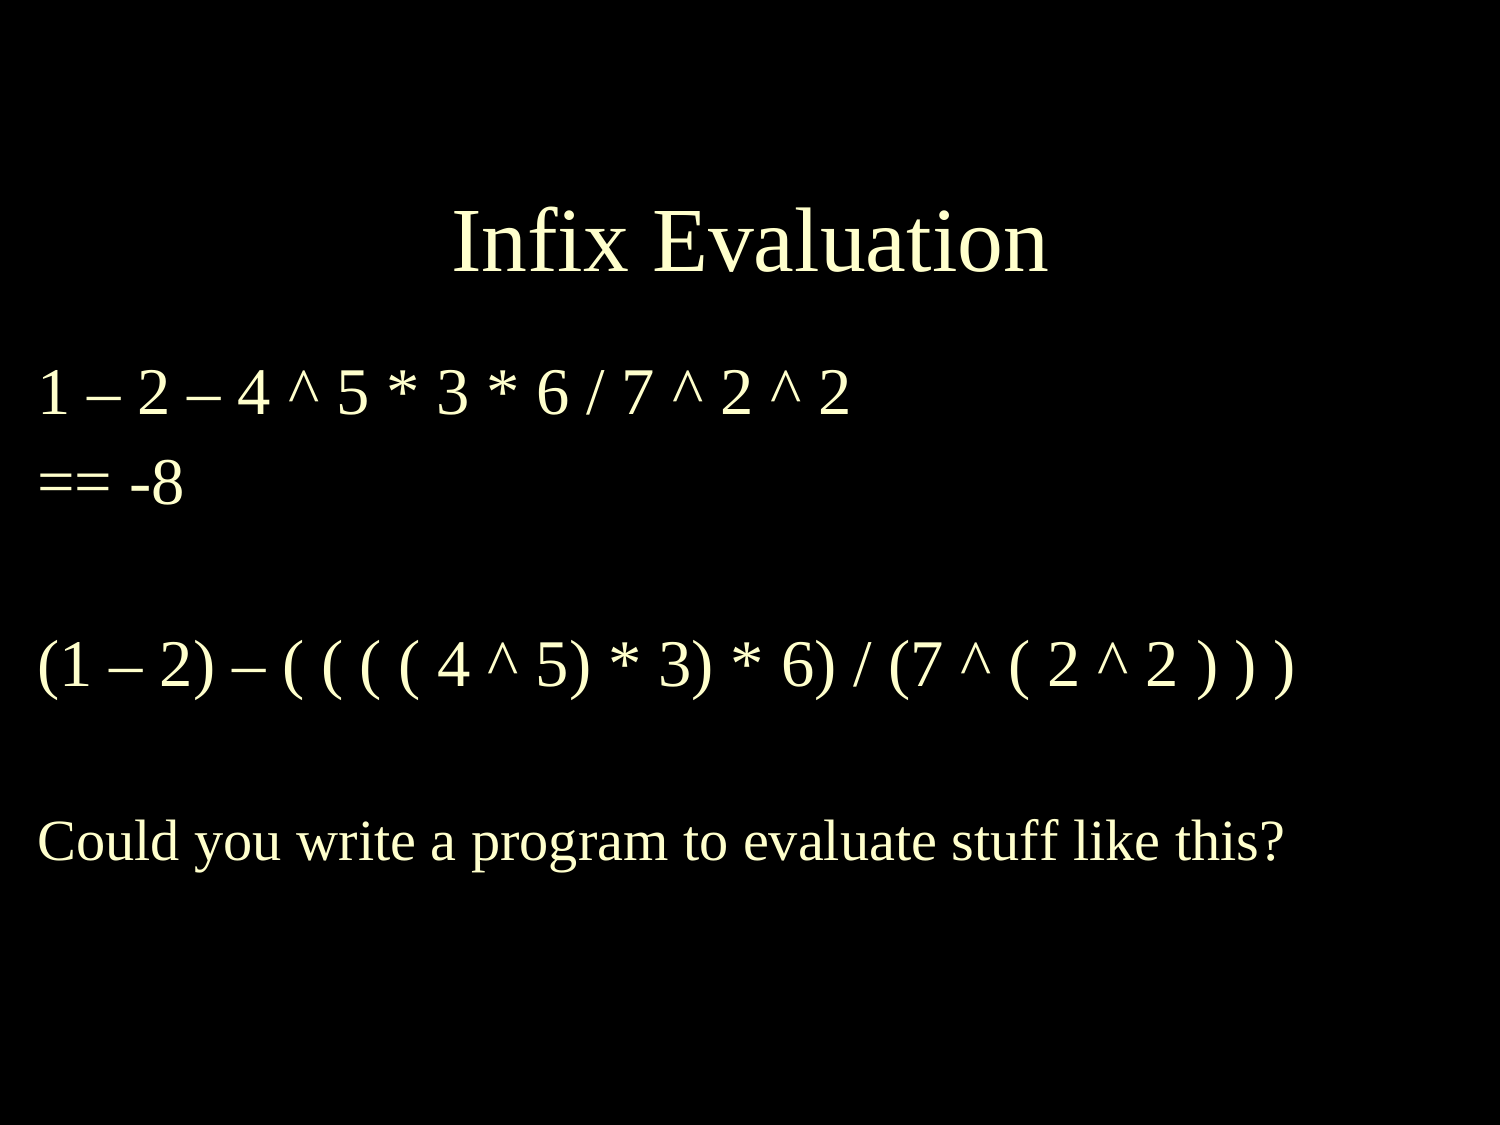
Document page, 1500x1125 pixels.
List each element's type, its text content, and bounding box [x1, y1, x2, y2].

title Infix Evaluation [22, 145, 1480, 336]
list 1 – 2 – 4 ^ 5 * 3 * 6 / 7 ^ 2 ^ 2 == -8 (1 – 2) – ( ( ( ( 4 ^ 5) * 3) * 6) / (7 ^ ( 2 ^ 2 ) ) ) Could you write a program to evaluate stuff like this? [22, 347, 1482, 1026]
